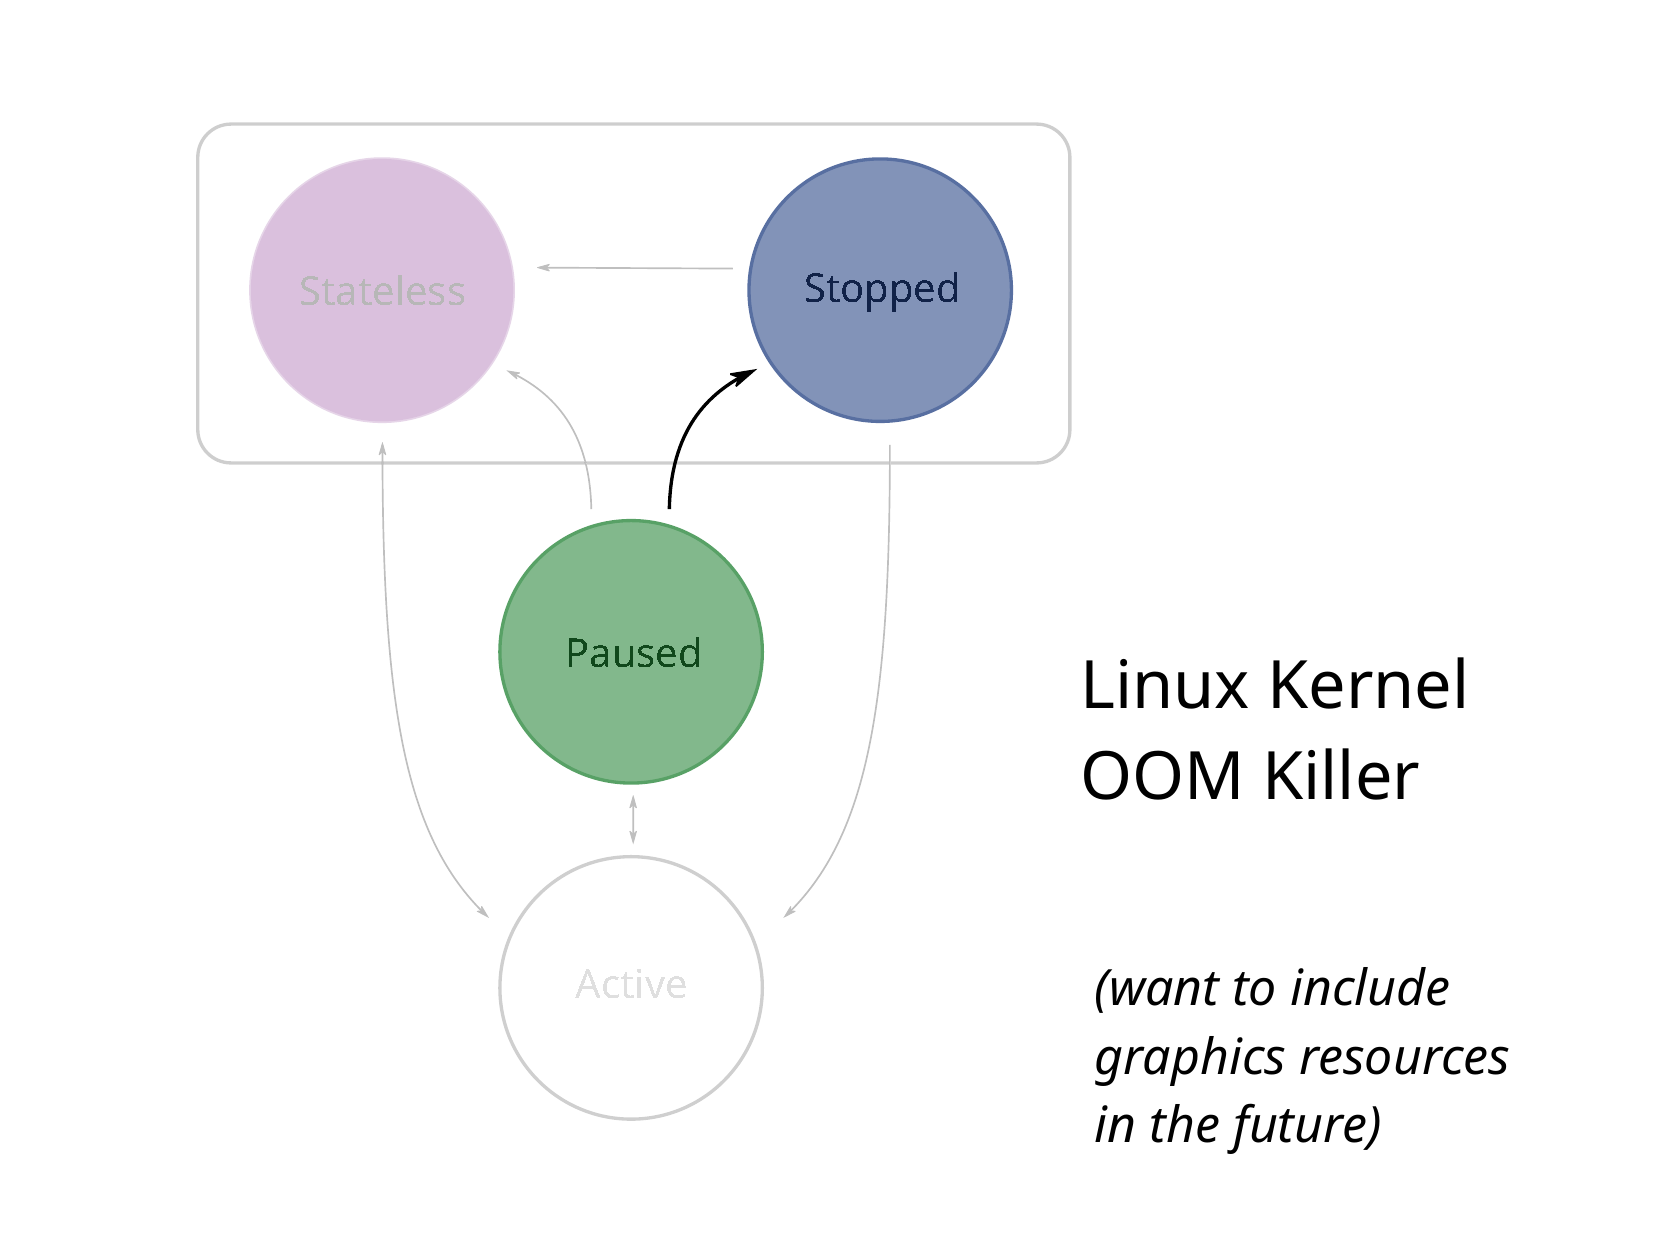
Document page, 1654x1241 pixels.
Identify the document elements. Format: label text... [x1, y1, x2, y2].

picture [161, 88, 1106, 1156]
text_box (want to include graphics resources in the future) [1080, 945, 1576, 1141]
text_box Linux Kernel OOM Killer [1065, 630, 1471, 795]
